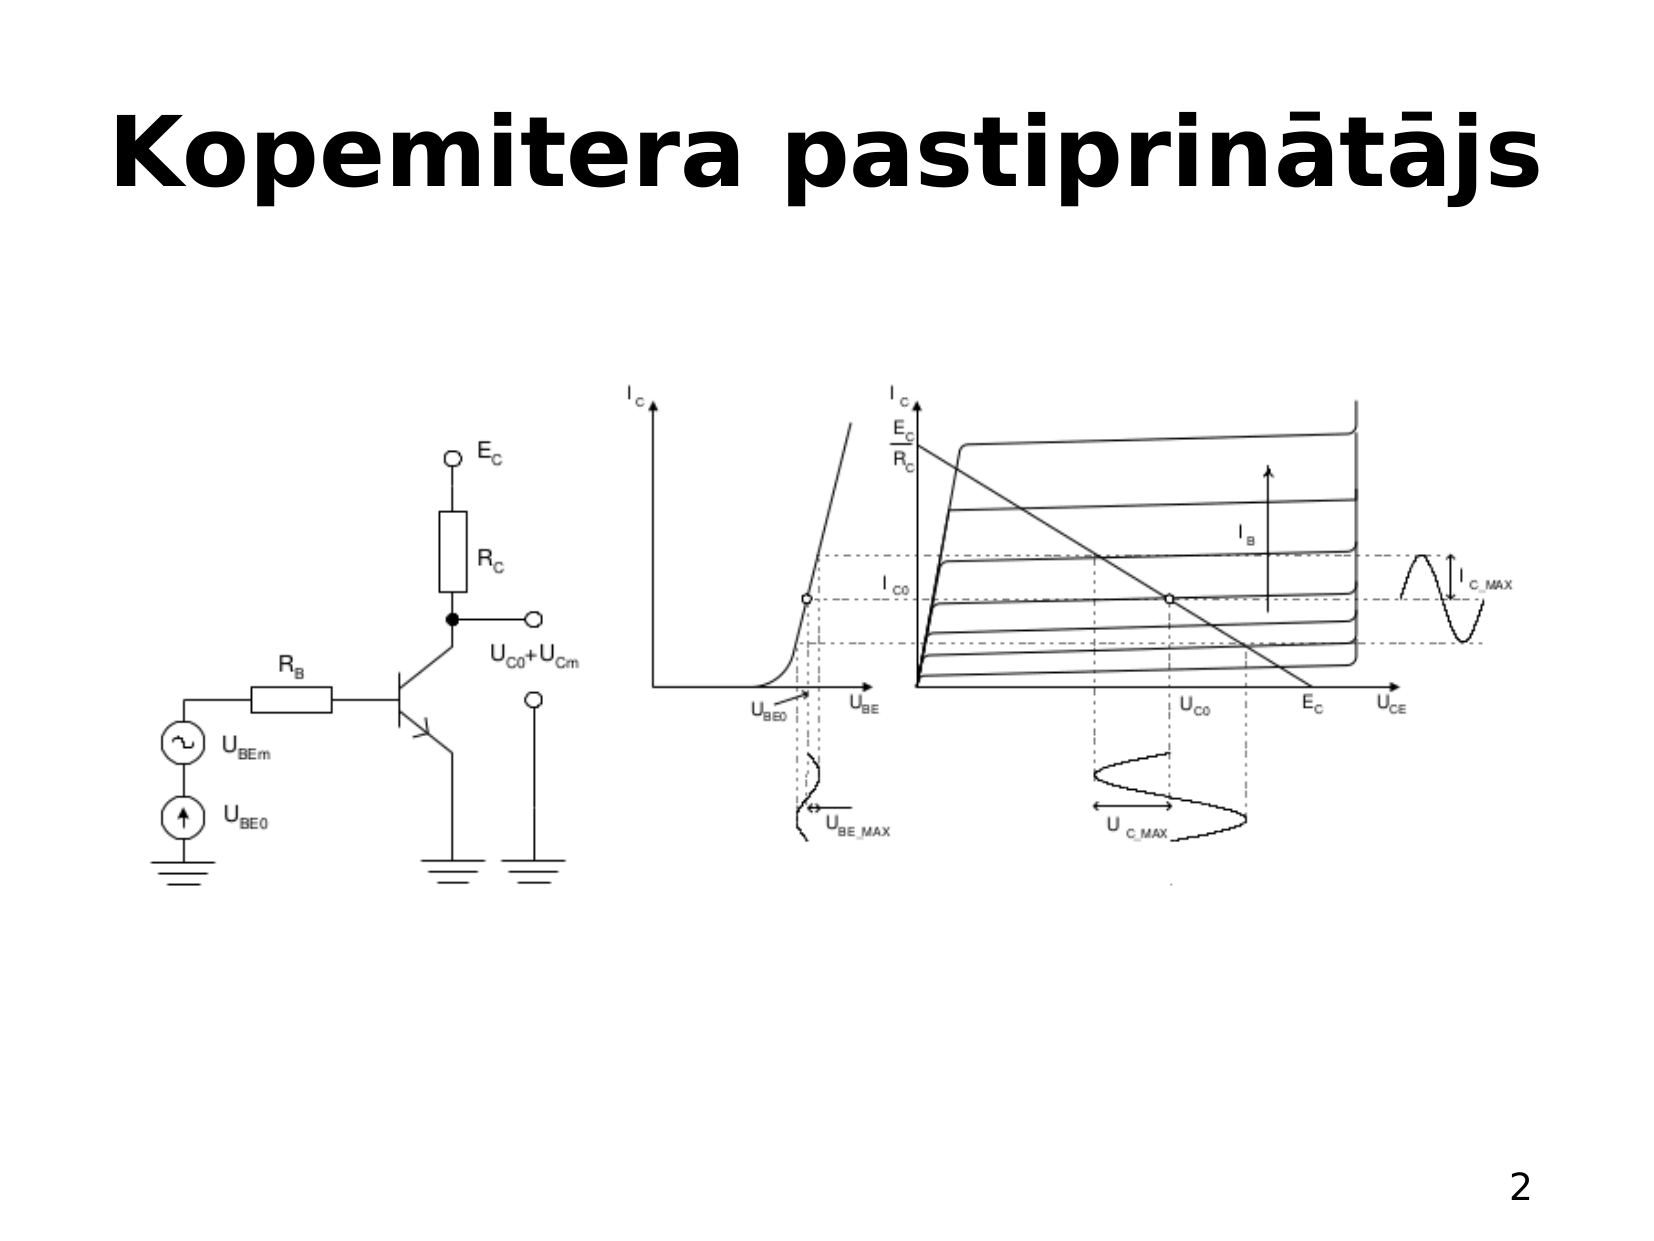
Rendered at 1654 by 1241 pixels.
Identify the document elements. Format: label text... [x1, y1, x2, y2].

picture [136, 343, 1532, 906]
title Kopemitera pastiprinātājs [82, 20, 1571, 286]
